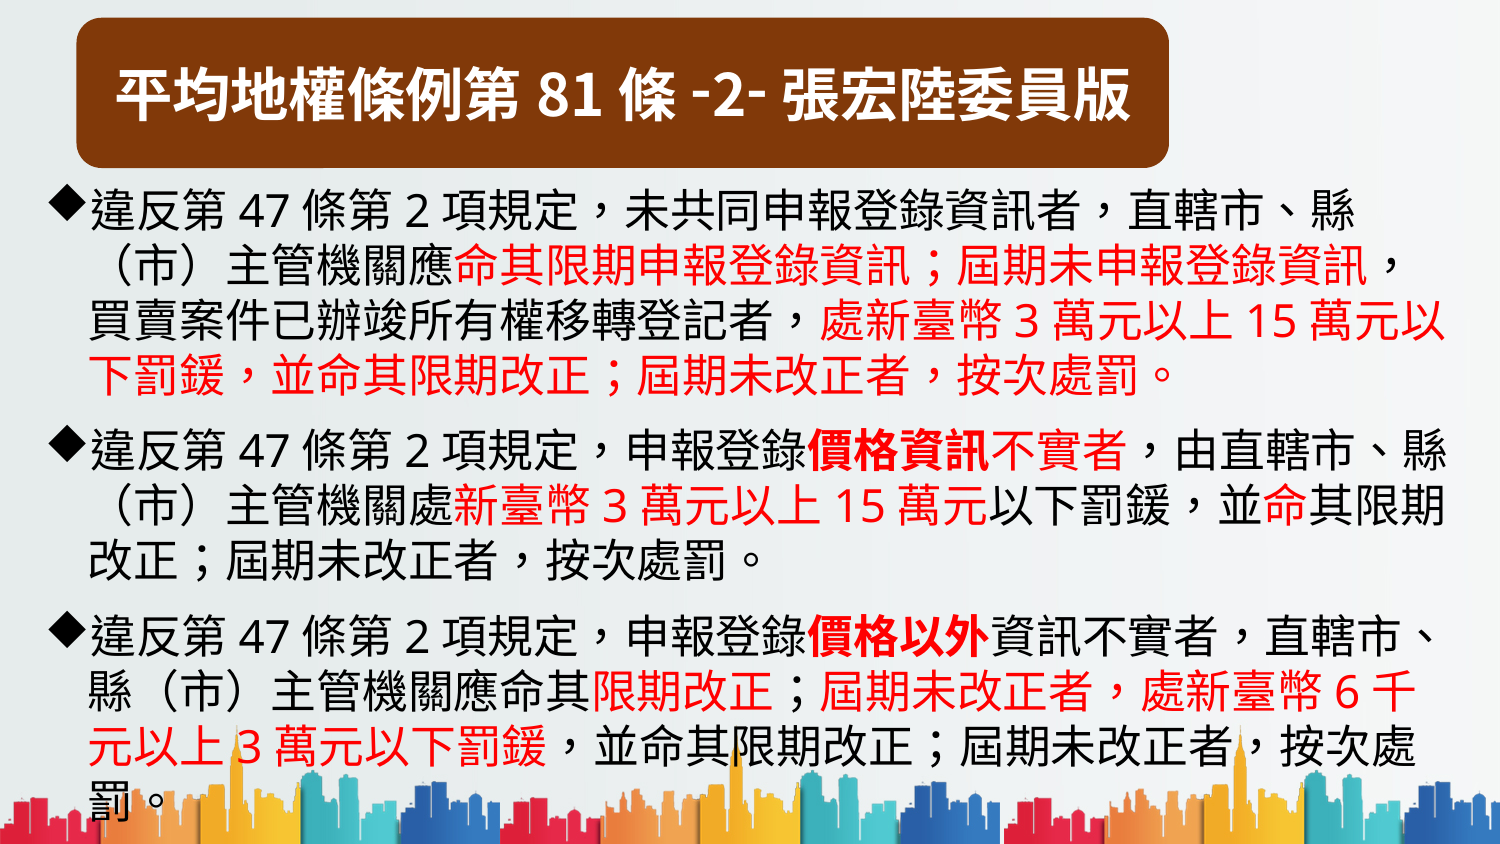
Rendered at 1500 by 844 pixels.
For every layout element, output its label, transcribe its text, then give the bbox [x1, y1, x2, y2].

title 平均地權條例第81條-2-張宏陸委員版 [0, 0, 1270, 203]
picture [151, 800, 161, 805]
text_box 違反第47條第2項規定，未共同申報登錄資訊者，直轄市、縣（市）主管機關應命其限期申報登錄資訊；屆期未申報登錄資訊，買賣案件已辦竣所有權移轉登記者，處新臺幣3萬元以上15萬元以下罰鍰，並命其限期改正；屆期未改正者，按次處罰。 違反第47條第2項規定，申報登錄價格資訊不實者，由直轄市、縣（市）主管機關處新臺幣3萬元以上15萬元以下罰鍰，並命其限期改正；屆期未改正者，按次處罰。 違反第47條第2項規定，申報登錄價格以外資訊不實者，直轄市、縣（市）主管機關應命其限期改正；屆期未改正者，處新臺幣6千元以上3萬元以下罰鍰，並命其限期改正；屆期未改正者，按次處罰。 [29, 173, 1471, 800]
picture [0, 0, 1500, 844]
